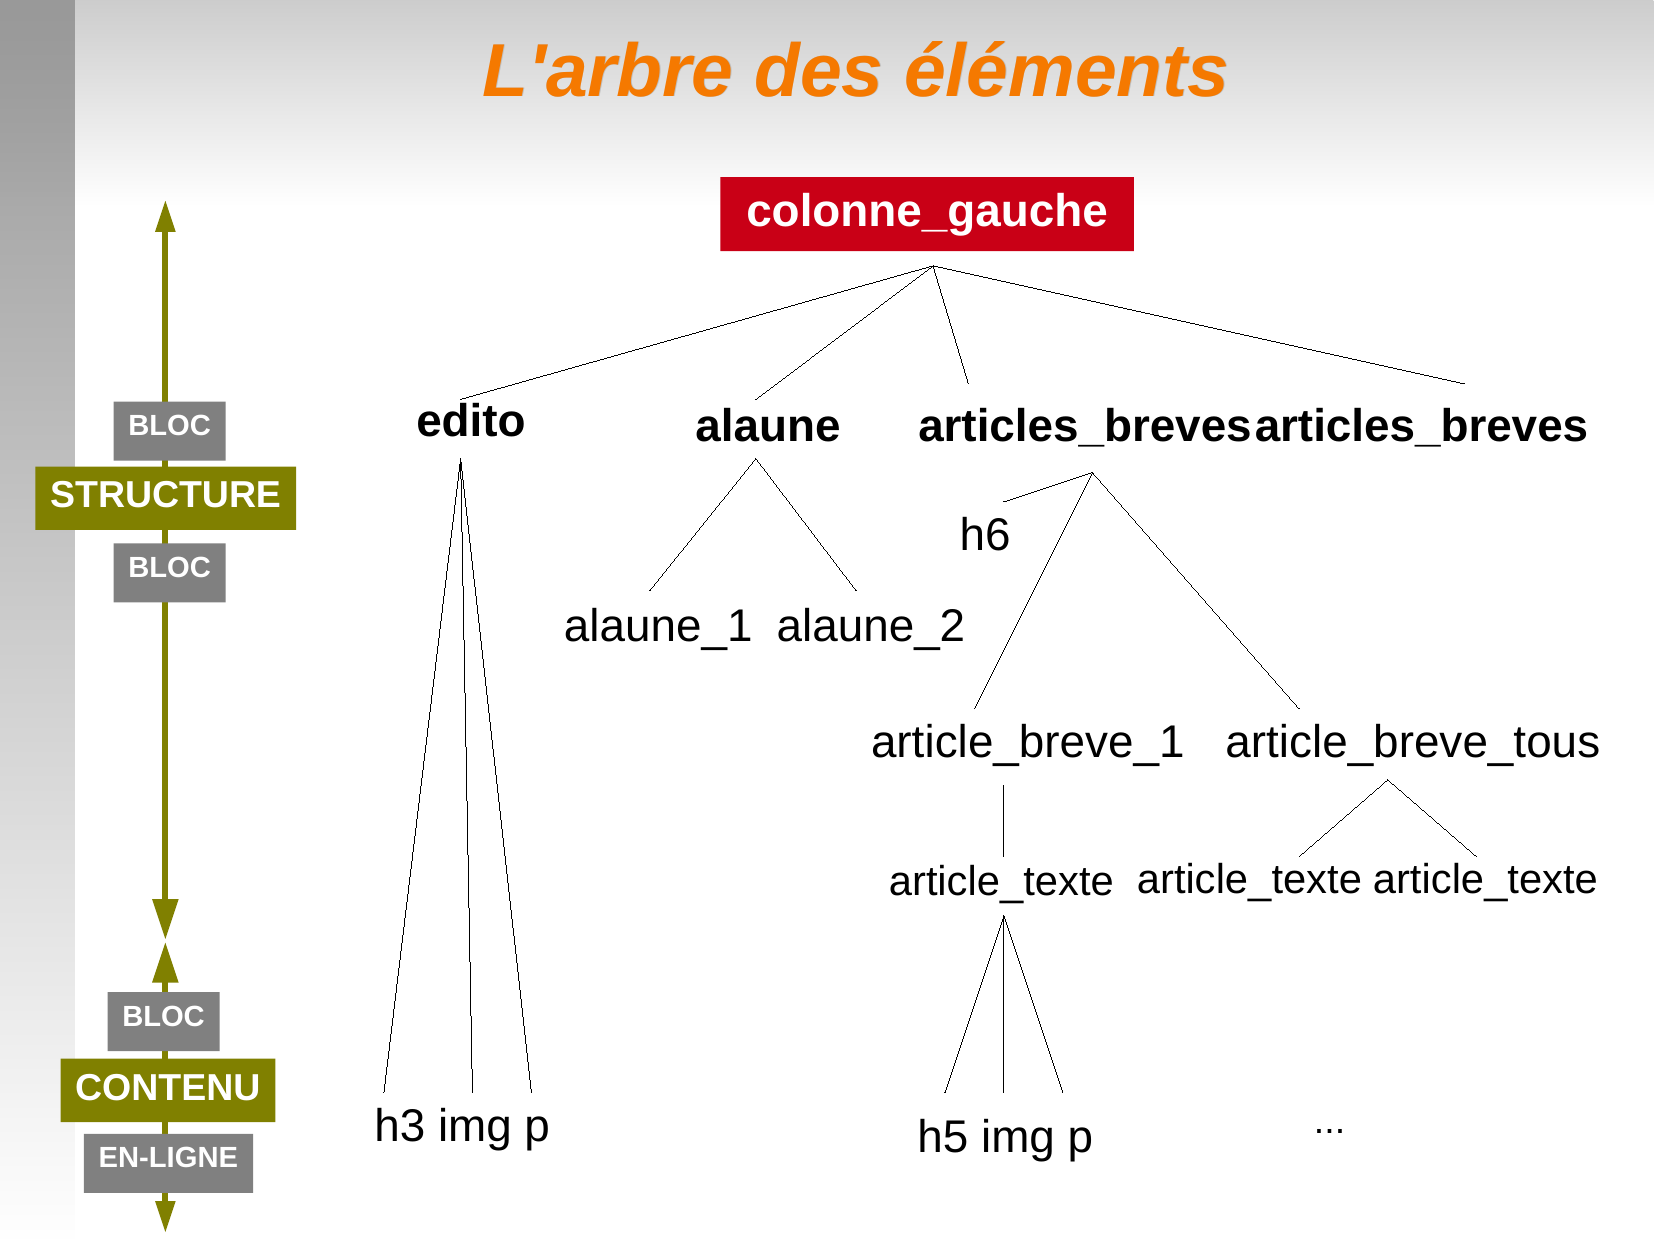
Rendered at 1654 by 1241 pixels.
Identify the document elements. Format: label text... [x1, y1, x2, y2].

text_box article_breve_tous [1210, 708, 1654, 781]
text_box BLOC [107, 992, 220, 1052]
text_box EN-LIGNE [83, 1133, 254, 1193]
text_box alaune_2 [761, 592, 1004, 665]
text_box article_texte [1122, 848, 1358, 916]
text_box h3 img p [359, 1092, 591, 1165]
text_box colonne_gauche [720, 177, 1134, 252]
text_box h5 img p [902, 1103, 1134, 1176]
text_box CONTENU [60, 1058, 276, 1123]
text_box BLOC [113, 543, 226, 603]
text_box BLOC [113, 401, 226, 461]
title L'arbre des éléments [58, 0, 1654, 141]
text_box articles_breves [1240, 392, 1654, 467]
text_box article_breve_1 [856, 708, 1210, 781]
text_box edito [401, 387, 550, 462]
text_box STRUCTURE [35, 466, 297, 530]
text_box alaune_1 [549, 592, 761, 665]
text_box article_texte [1358, 848, 1654, 916]
text_box ... [1299, 1092, 1361, 1154]
text_box articles_breves [903, 392, 1240, 467]
text_box h6 [944, 501, 1029, 574]
text_box article_texte [874, 850, 1170, 918]
text_box alaune [680, 392, 880, 467]
